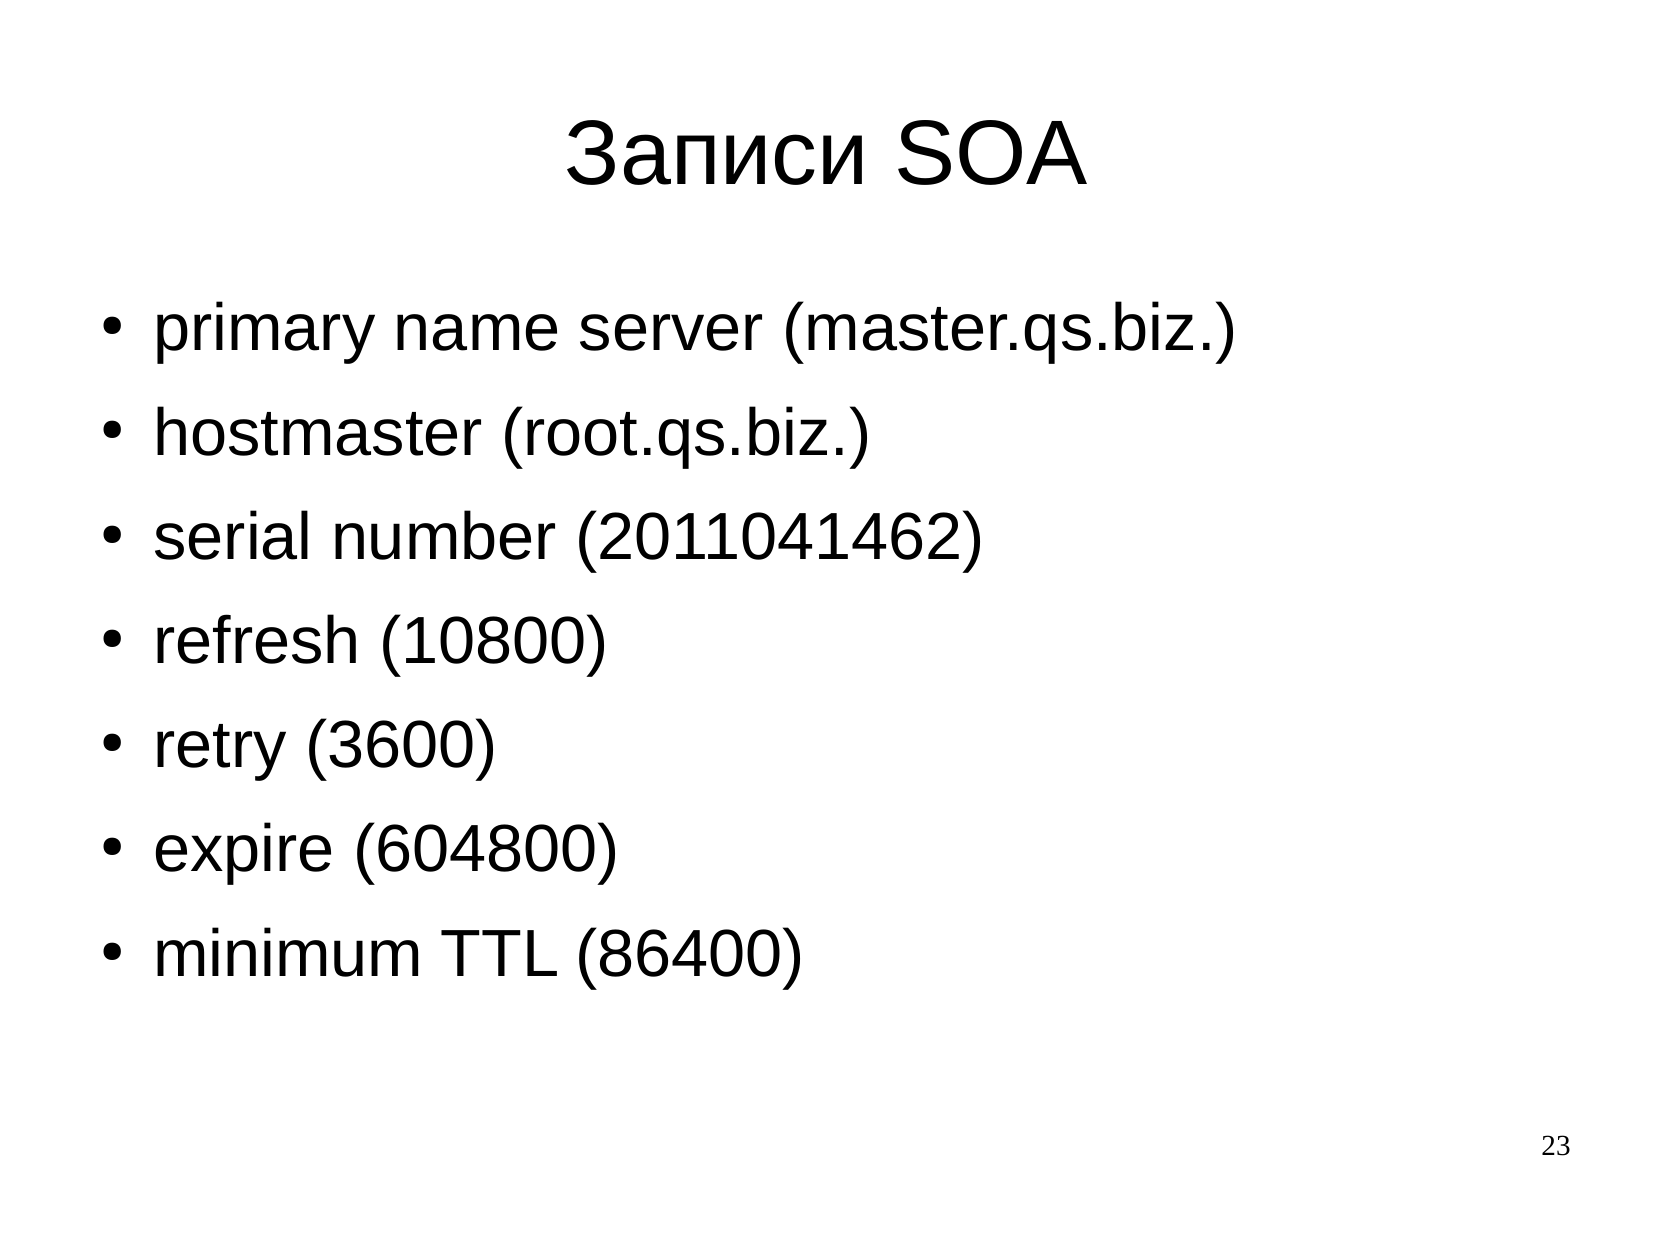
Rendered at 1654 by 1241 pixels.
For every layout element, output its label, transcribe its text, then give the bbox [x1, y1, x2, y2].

title Записи SOA [82, 49, 1571, 257]
list primary name server (master.qs.biz.) hostmaster (root.qs.biz.) serial number (2011041462) refresh (10800) retry (3600) expire (604800) minimum TTL (86400) [82, 290, 1571, 1109]
